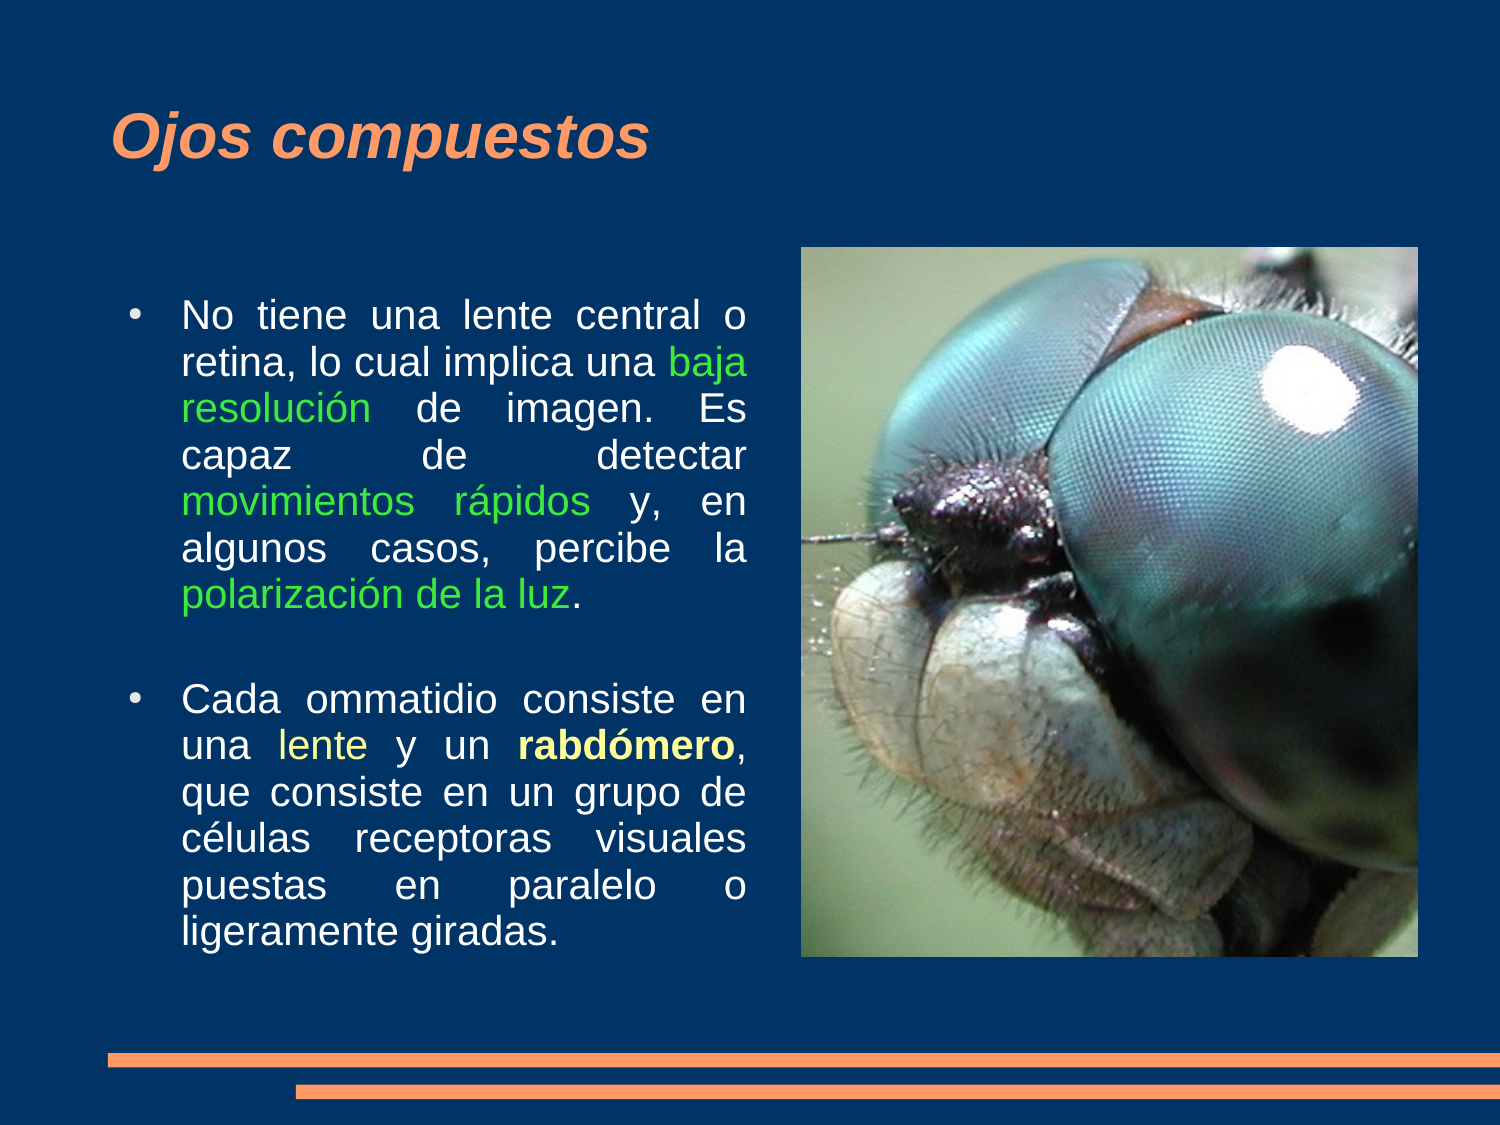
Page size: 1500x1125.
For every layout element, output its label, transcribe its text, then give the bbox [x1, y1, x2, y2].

title Ojos compuestos [110, 41, 1392, 230]
picture [801, 247, 1418, 957]
list No tiene una lente central o retina, lo cual implica una baja resolución de imagen. Es capaz de detectar movimientos rápidos y, en algunos casos, percibe la polarización de la luz. Cada ommatidio consiste en una lente y un rabdómero, que consiste en un grupo de células receptoras visuales puestas en paralelo o ligeramente giradas. [110, 292, 748, 1027]
